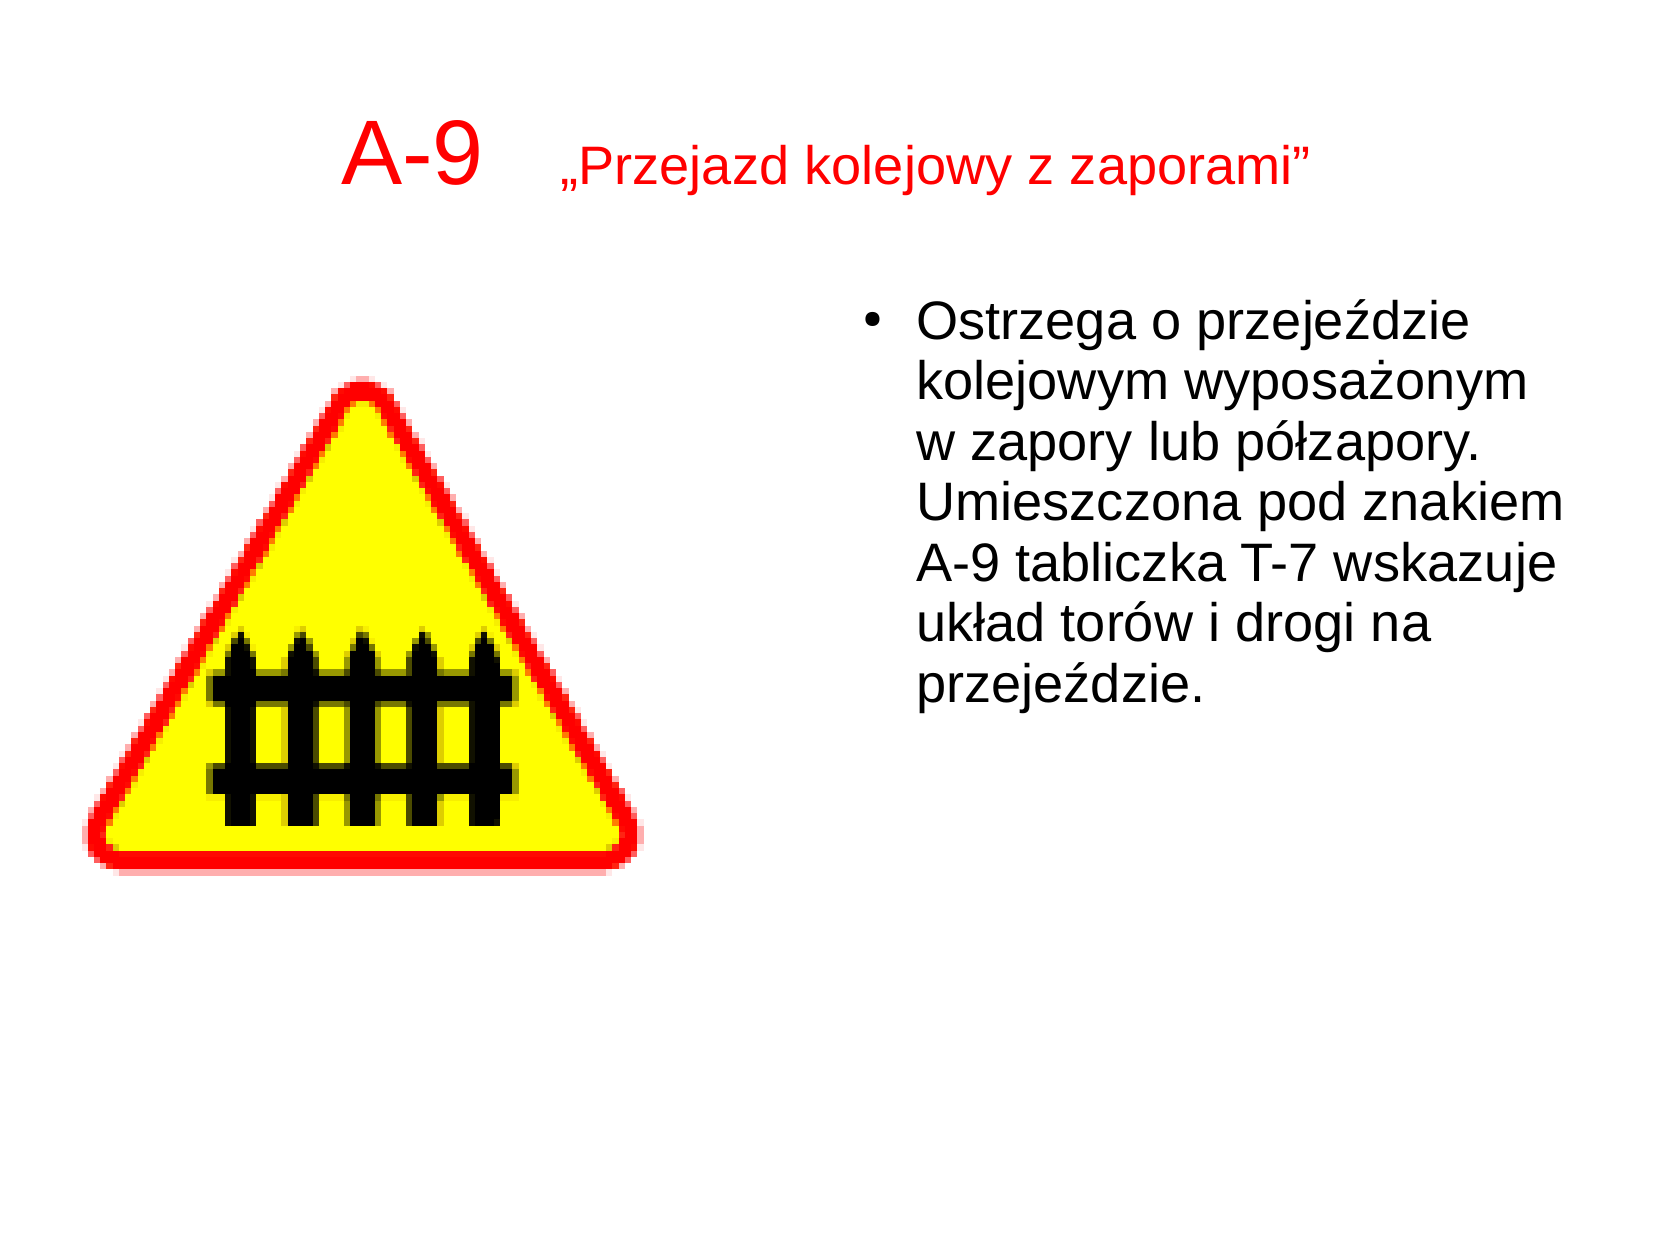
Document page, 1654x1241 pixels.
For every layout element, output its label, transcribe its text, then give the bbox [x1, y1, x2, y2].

title A-9 „Przejazd kolejowy z zaporami” [82, 56, 1571, 250]
list Ostrzega o przejeździe kolejowym wyposażonym w zapory lub półzapory. Umieszczona pod znakiem A-9 tabliczka T-7 wskazuje układ torów i drogi na przejeździe. [845, 290, 1572, 1094]
picture [82, 376, 644, 876]
